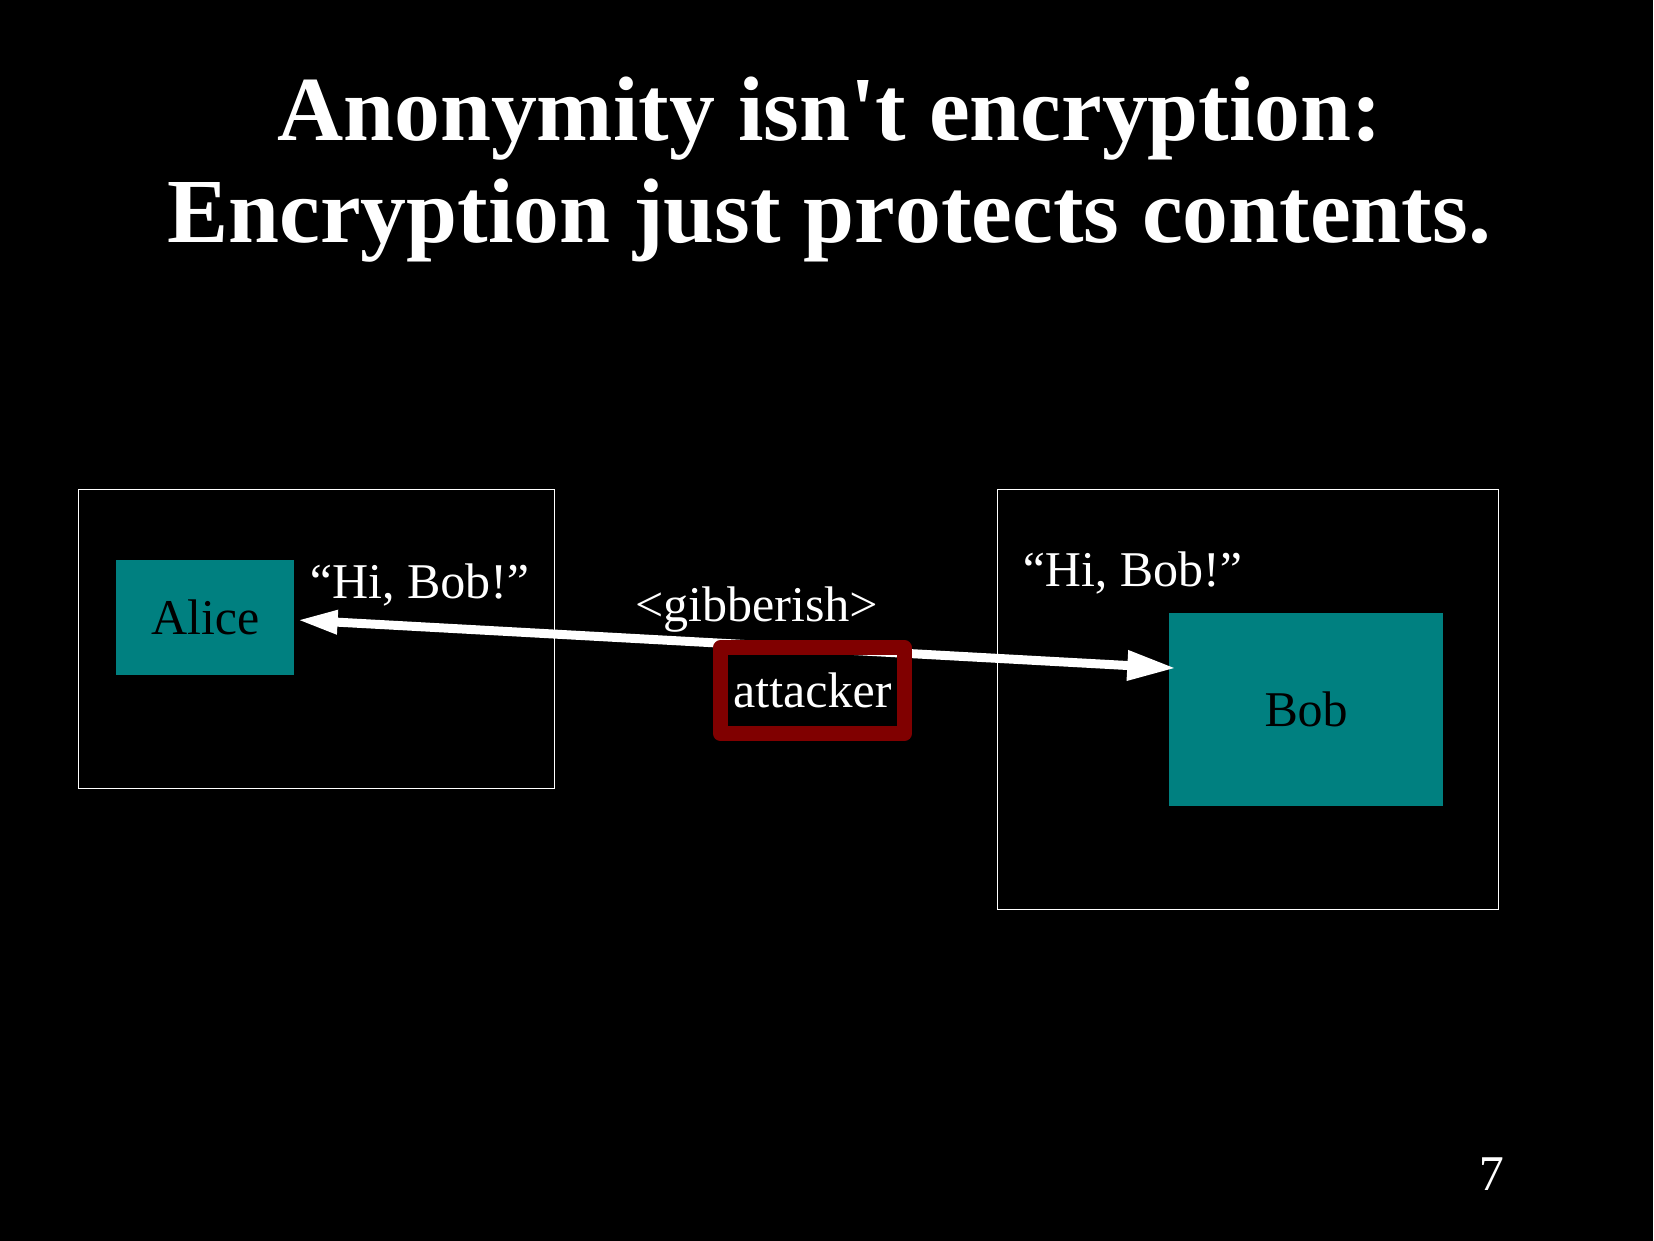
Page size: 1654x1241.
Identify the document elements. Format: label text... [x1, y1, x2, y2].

text_box attacker [720, 647, 905, 734]
text_box “Hi, Bob!” [1022, 541, 1243, 598]
text_box “Hi, Bob!” [309, 554, 530, 611]
text_box Bob [1168, 612, 1444, 807]
title Anonymity isn't encryption: Encryption just protects contents. [85, 40, 1576, 281]
text_box <gibberish> [634, 577, 879, 634]
text_box Alice [115, 559, 295, 676]
